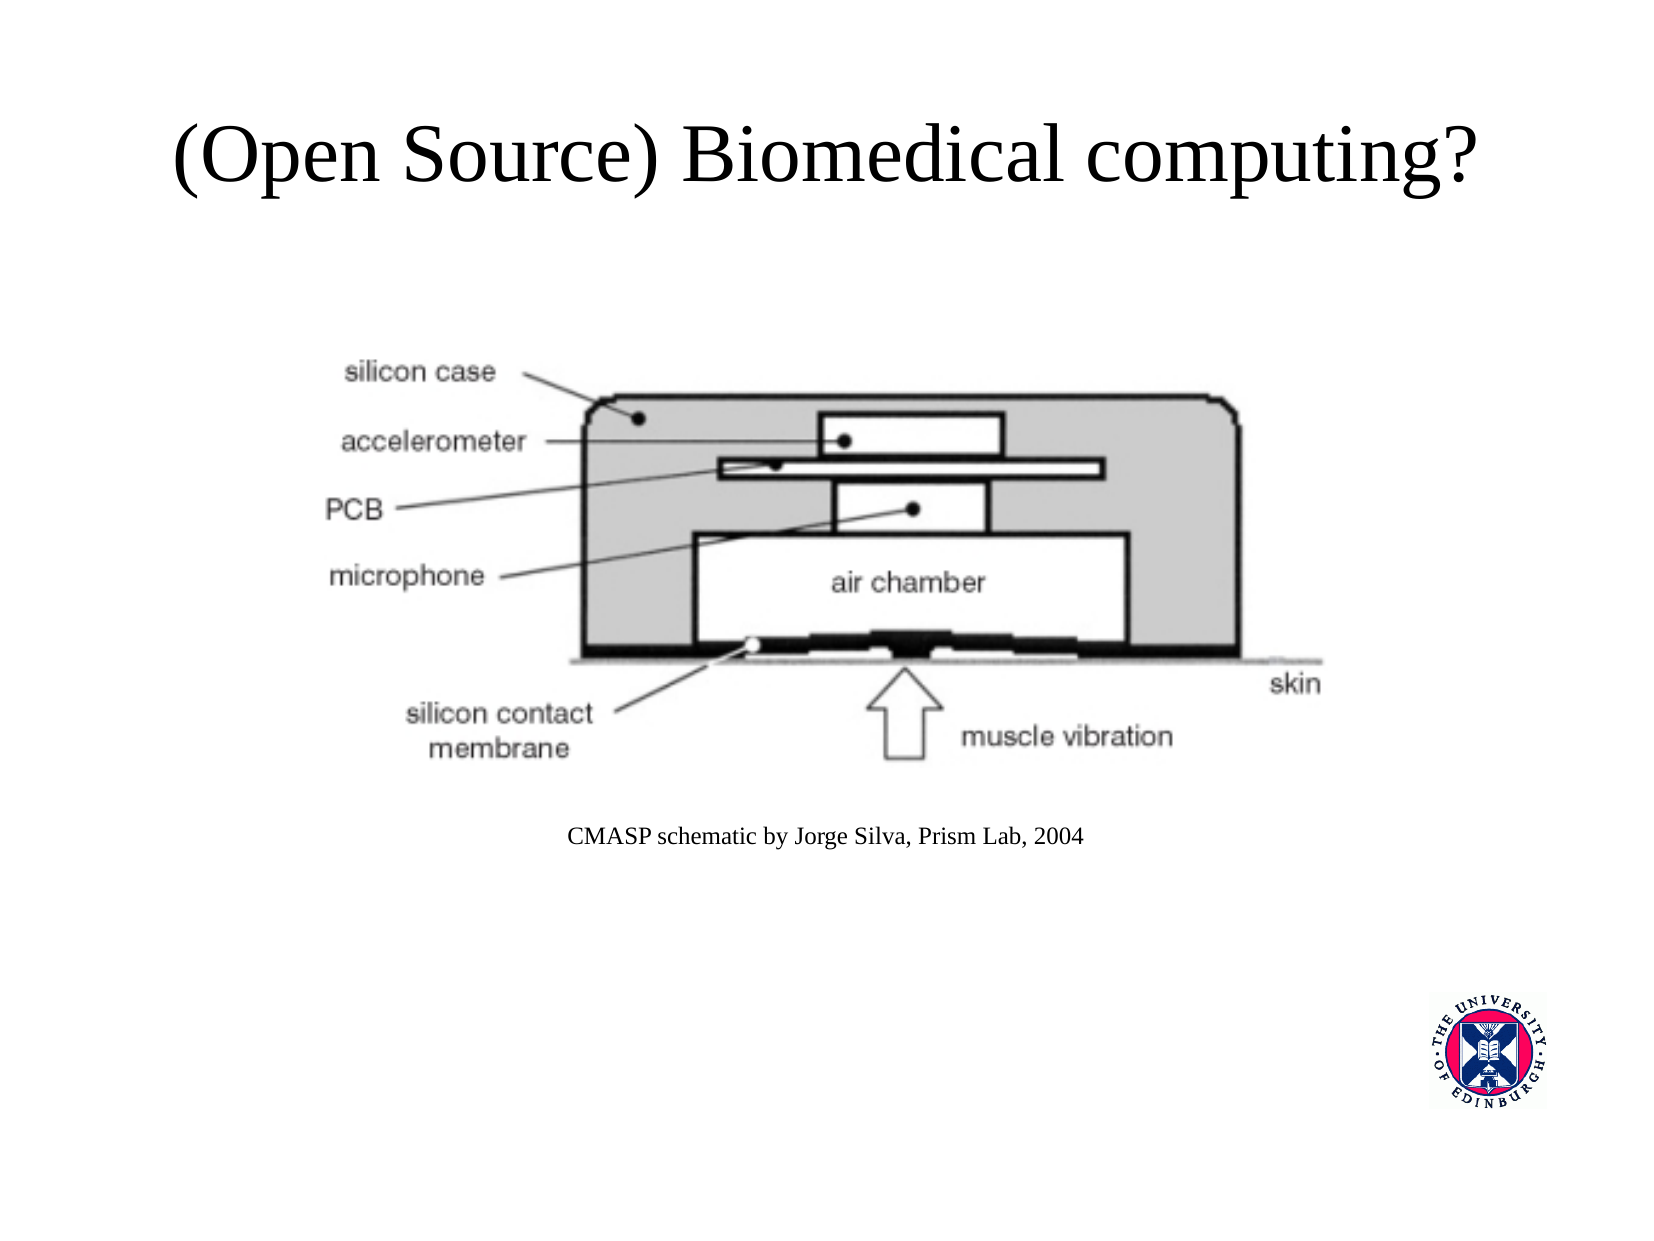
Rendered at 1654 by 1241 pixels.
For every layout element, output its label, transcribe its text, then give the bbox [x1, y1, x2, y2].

title (Open Source) Biomedical computing? [82, 56, 1571, 250]
picture [324, 358, 1328, 768]
picture [1423, 986, 1553, 1116]
